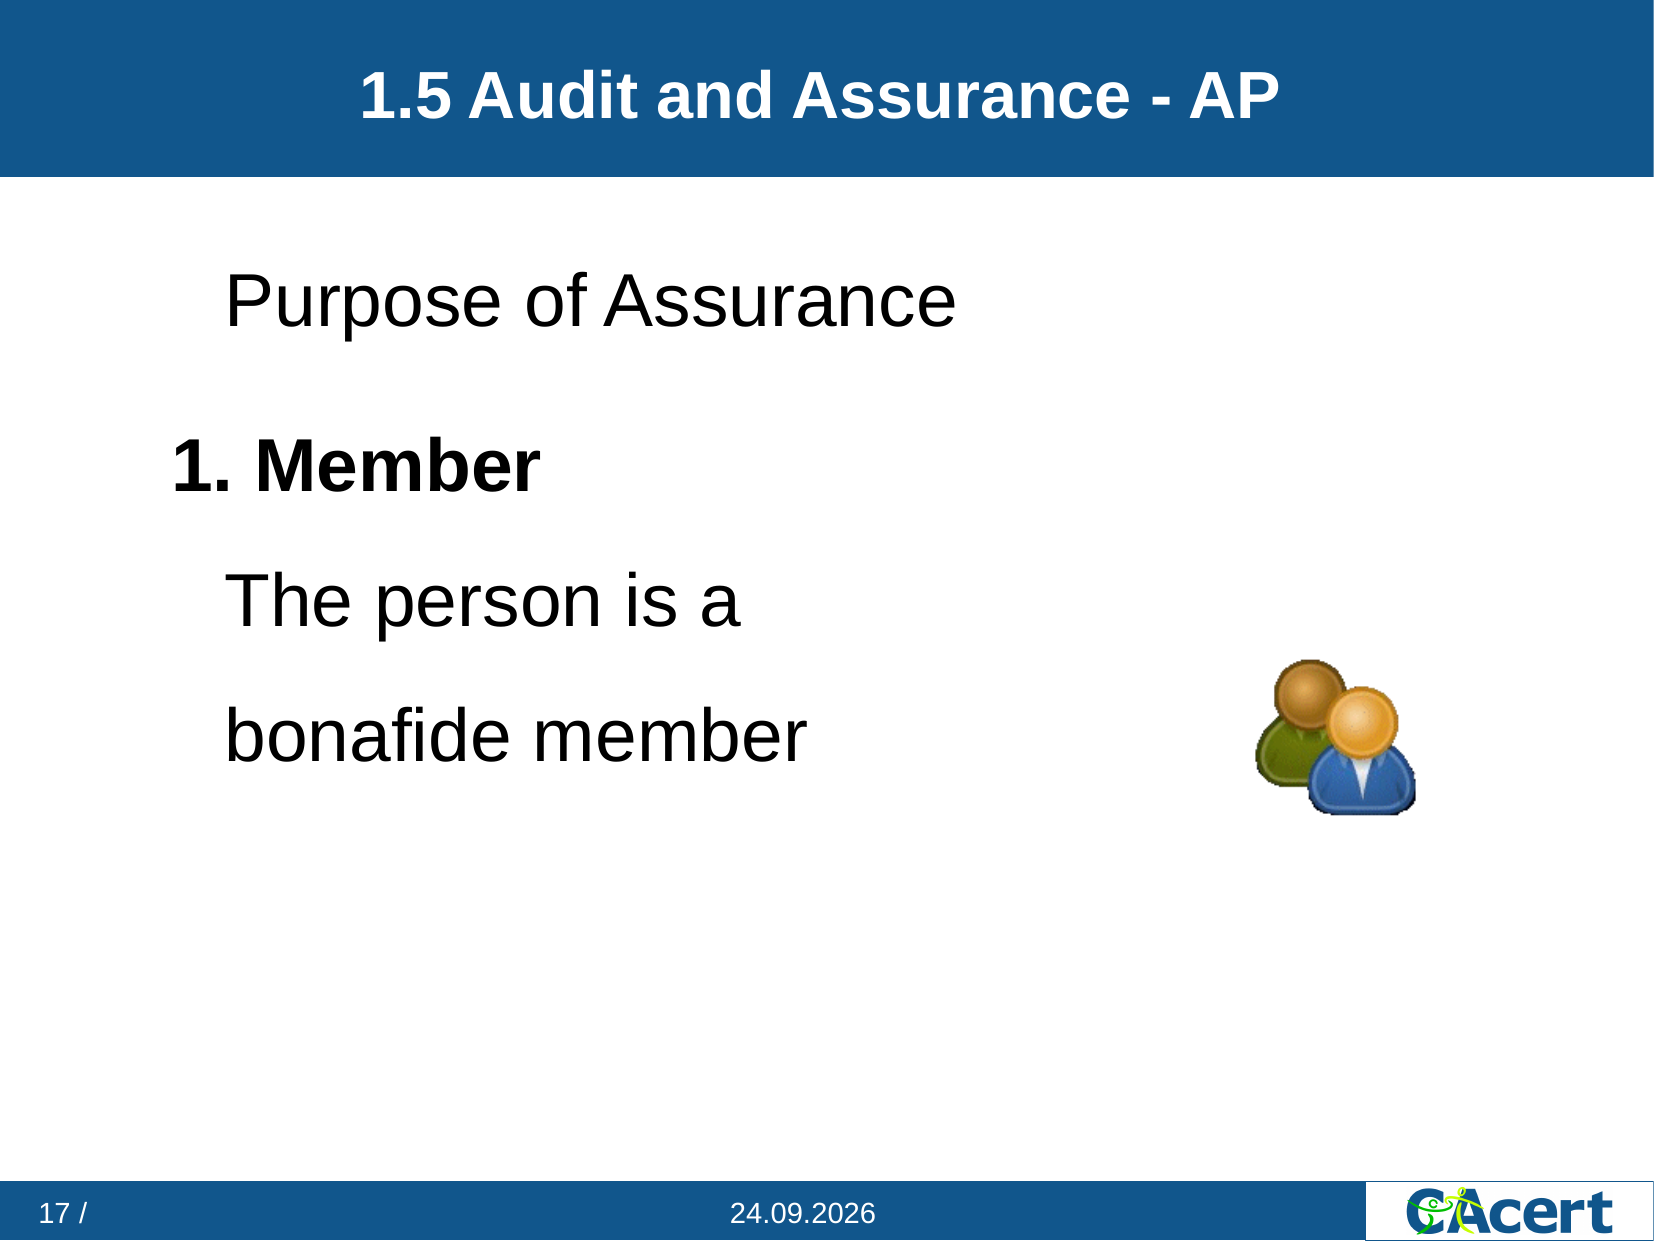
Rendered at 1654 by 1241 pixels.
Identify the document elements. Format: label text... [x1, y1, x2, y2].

list Purpose of Assurance 1. Member The person is a bonafide member [82, 206, 1625, 1065]
title 1.5 Audit and Assurance - AP [76, 17, 1565, 166]
picture [1240, 649, 1430, 839]
